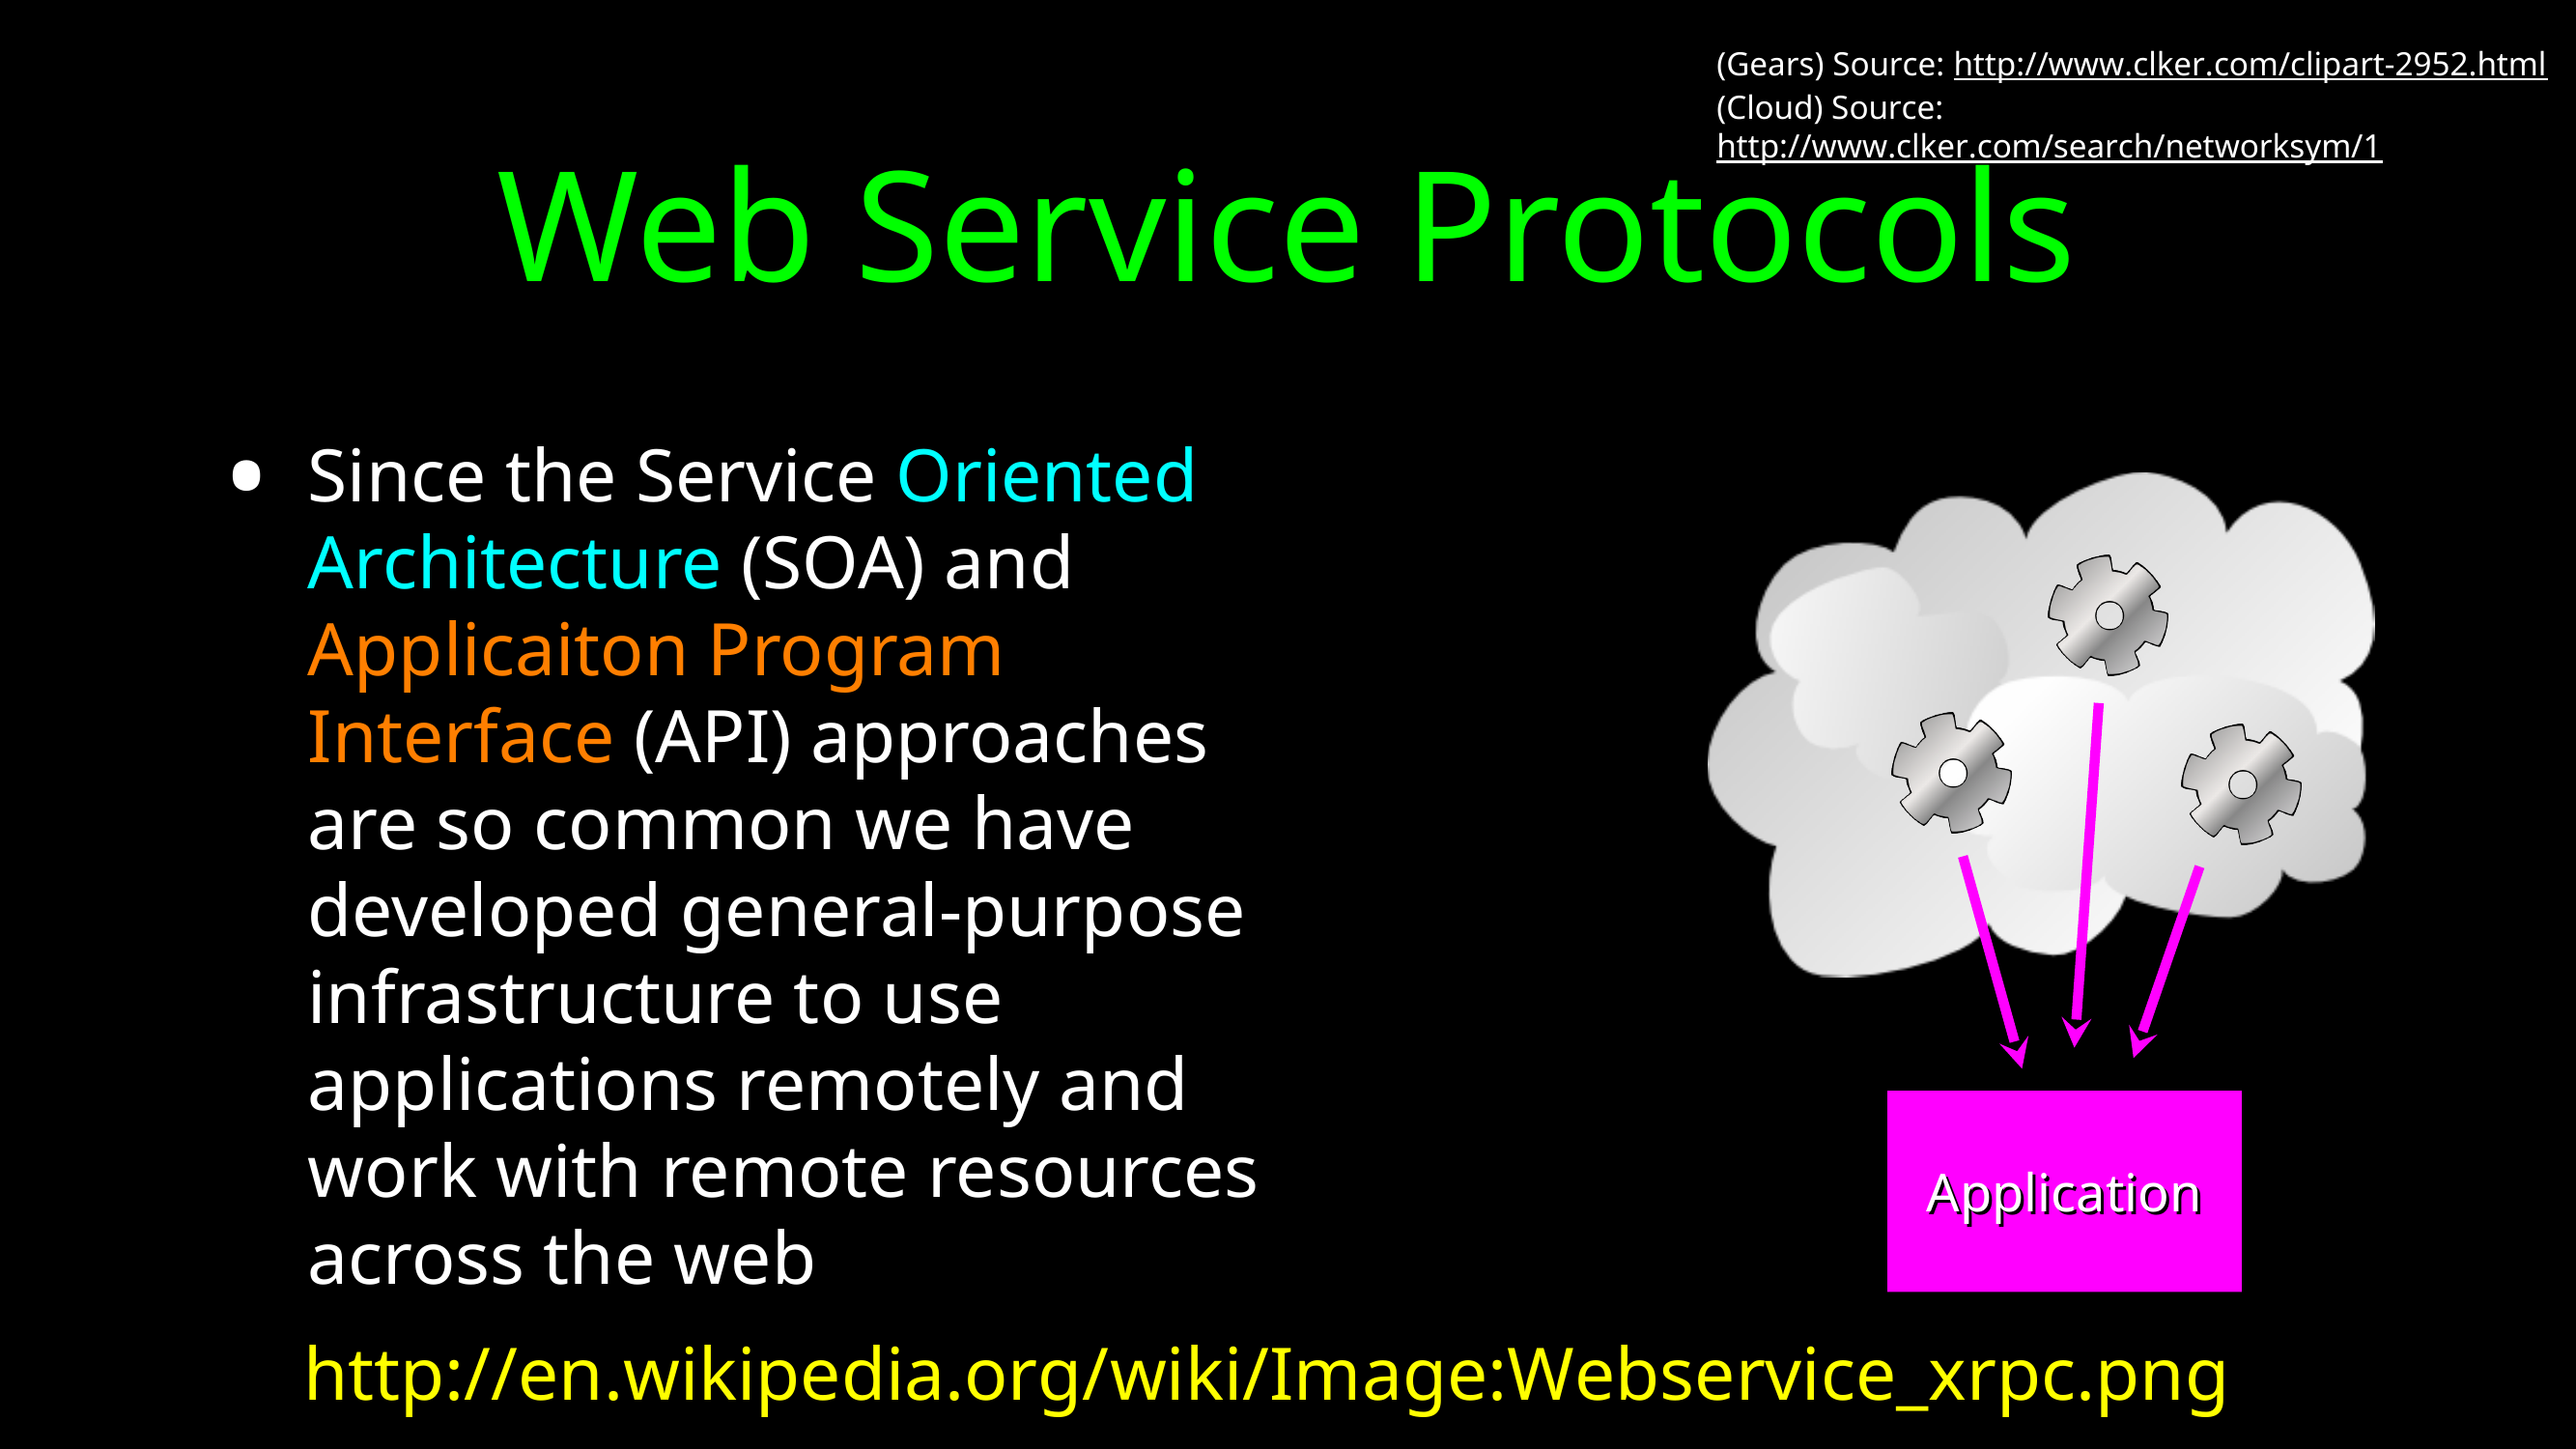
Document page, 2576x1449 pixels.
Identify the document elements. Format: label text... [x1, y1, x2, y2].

text_box http://en.wikipedia.org/wiki/Image:Webservice_xrpc.png [303, 1327, 2231, 1415]
title Web Service Protocols [183, 38, 2392, 403]
text_box Application [1887, 1091, 2242, 1293]
text_box (Gears) Source: http://www.clker.com/clipart-2952.html (Cloud) Source: http://www.clker.com/search/networksym/1 [1702, 36, 2576, 172]
list Since the Service Oriented Architecture (SOA) and Applicaiton Program Interface (API) approaches are so common we have developed general-purpose infrastructure to use applications remotely and work with remote resources across the web [183, 412, 1337, 1317]
picture [1708, 472, 2375, 978]
